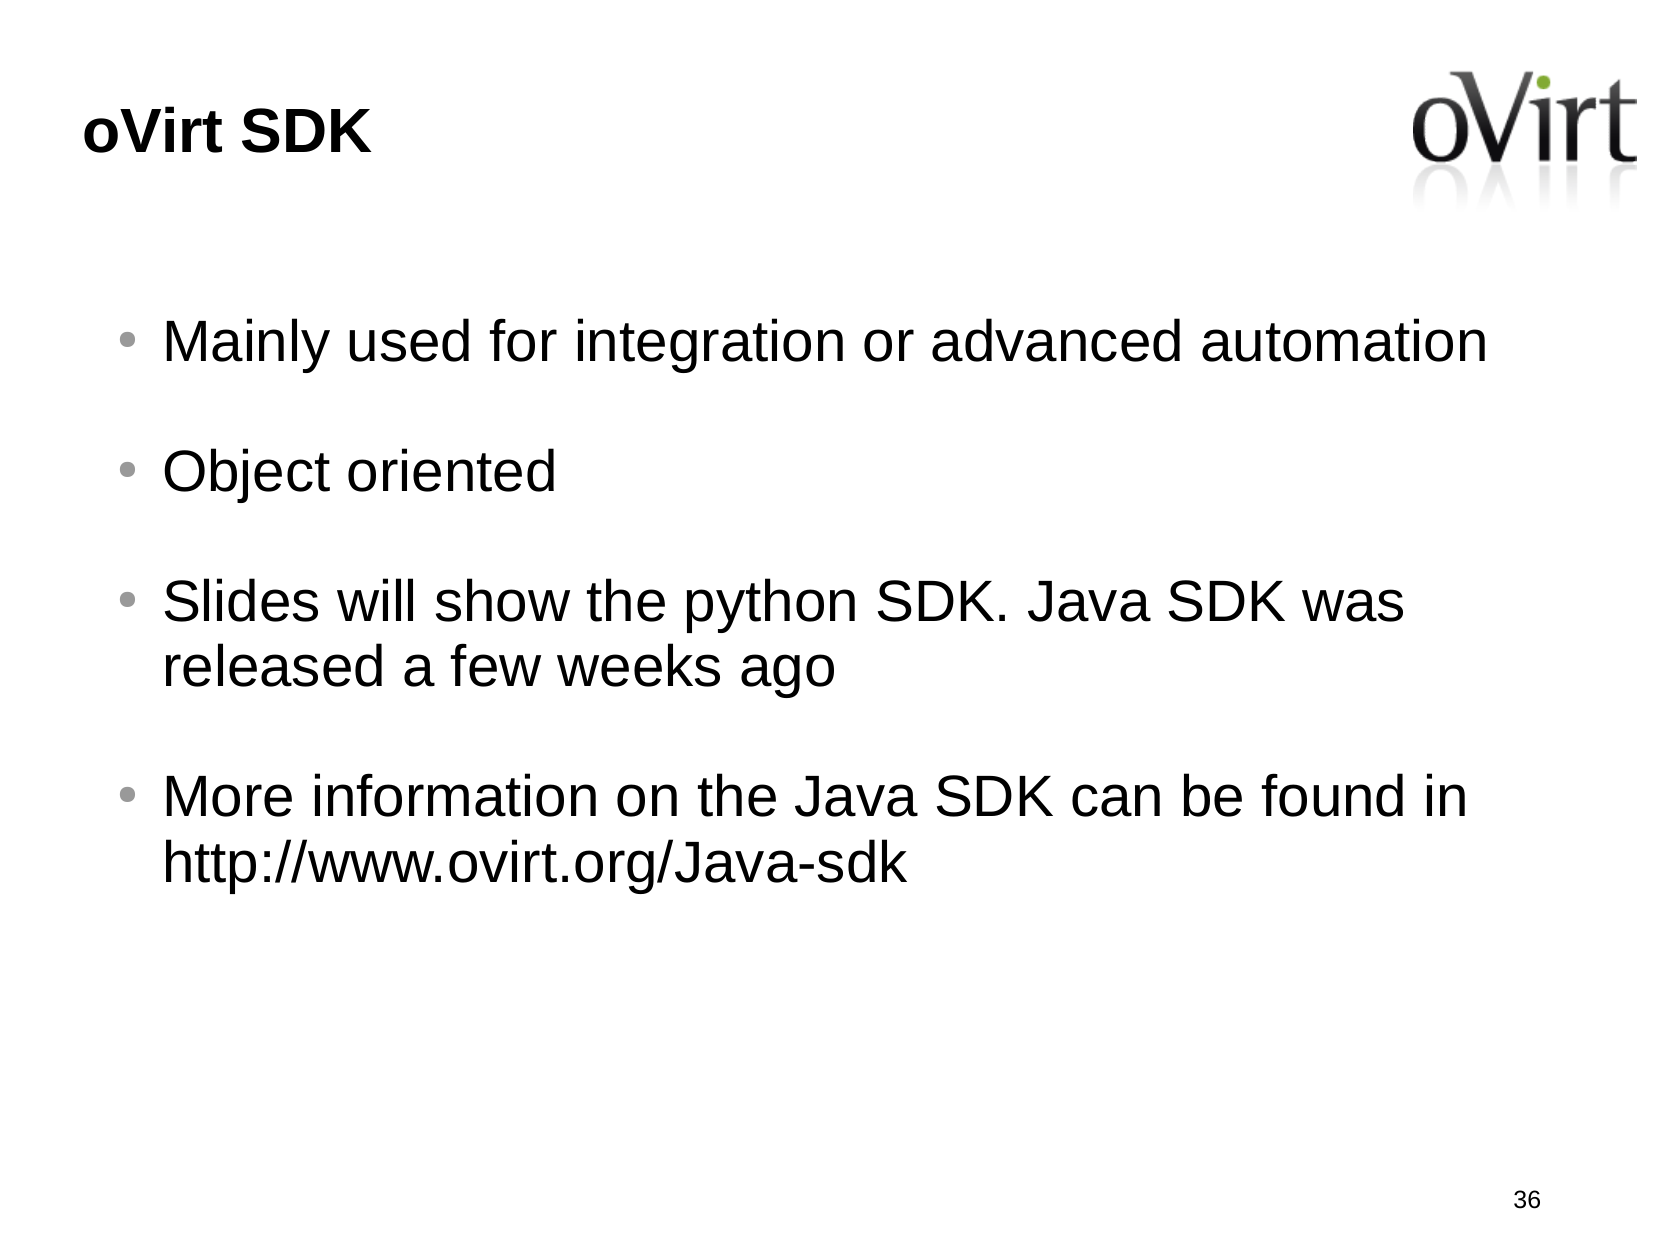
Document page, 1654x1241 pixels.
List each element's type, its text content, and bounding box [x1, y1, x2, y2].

picture [1571, 63, 1637, 212]
title oVirt SDK [82, 37, 1571, 226]
text_box Mainly used for integration or advanced automation Object oriented Slides will show the python SDK. Java SDK was released a few weeks ago More information on the Java SDK can be found in http://www.ovirt.org/Java-sdk [87, 301, 1576, 1028]
